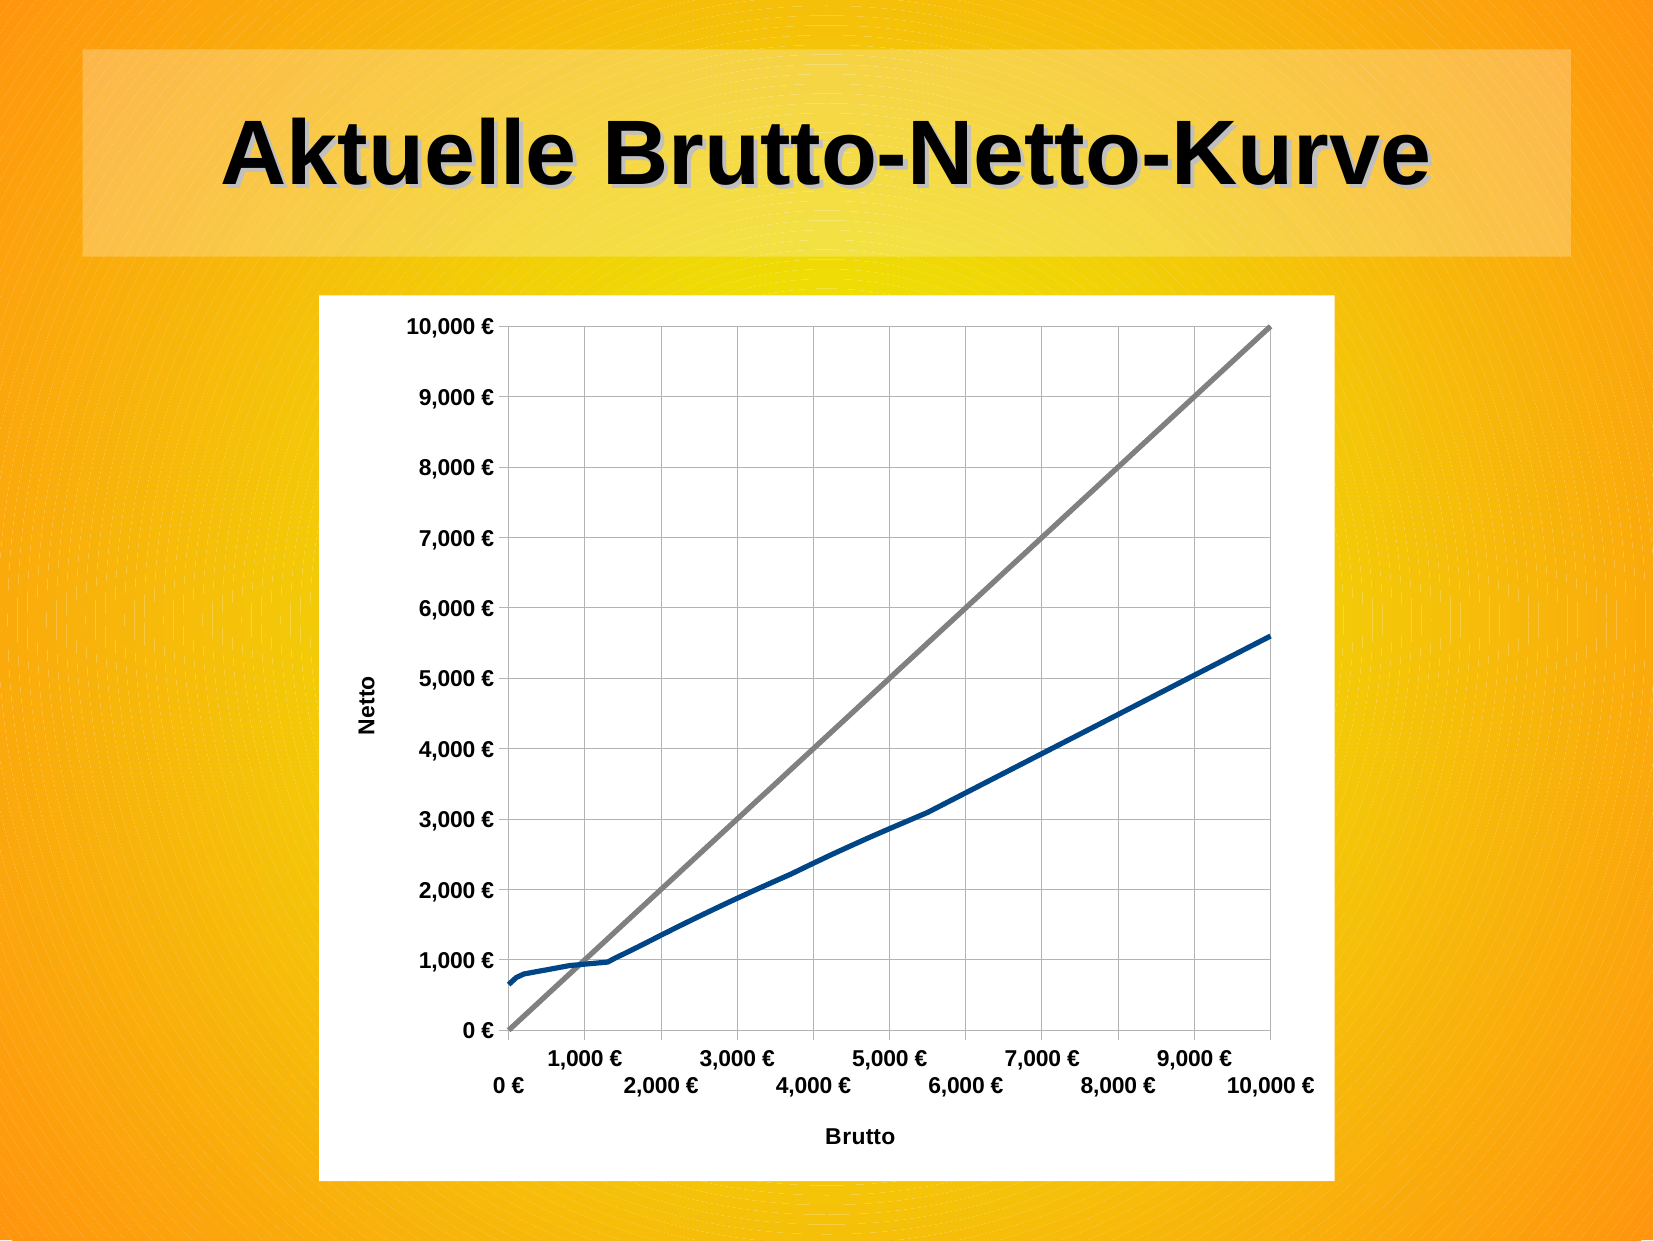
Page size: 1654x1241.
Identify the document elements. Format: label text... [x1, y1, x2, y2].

title Aktuelle Brutto-Netto-Kurve [82, 49, 1571, 257]
chart [319, 295, 1335, 1182]
